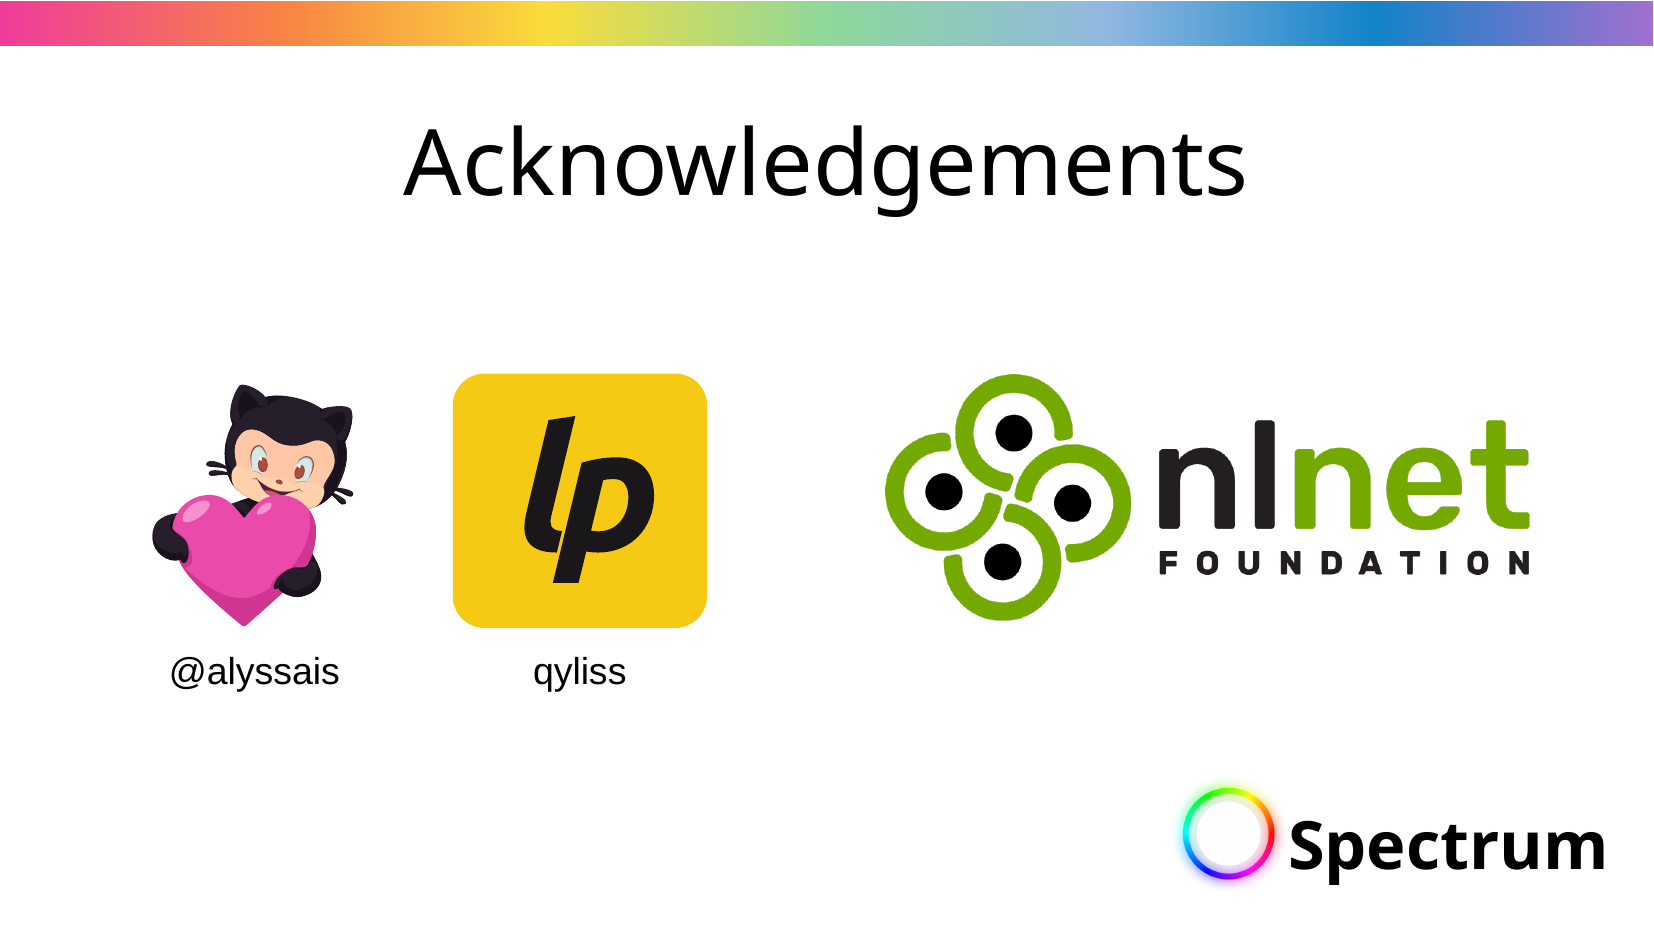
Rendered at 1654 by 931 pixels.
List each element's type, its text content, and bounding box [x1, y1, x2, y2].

text_box @alyssais [88, 643, 421, 733]
text_box qyliss [451, 643, 709, 733]
picture [122, 372, 387, 636]
picture [451, 372, 709, 630]
picture [885, 374, 1530, 621]
title Acknowledgements [82, 82, 1571, 238]
picture [1169, 774, 1288, 893]
